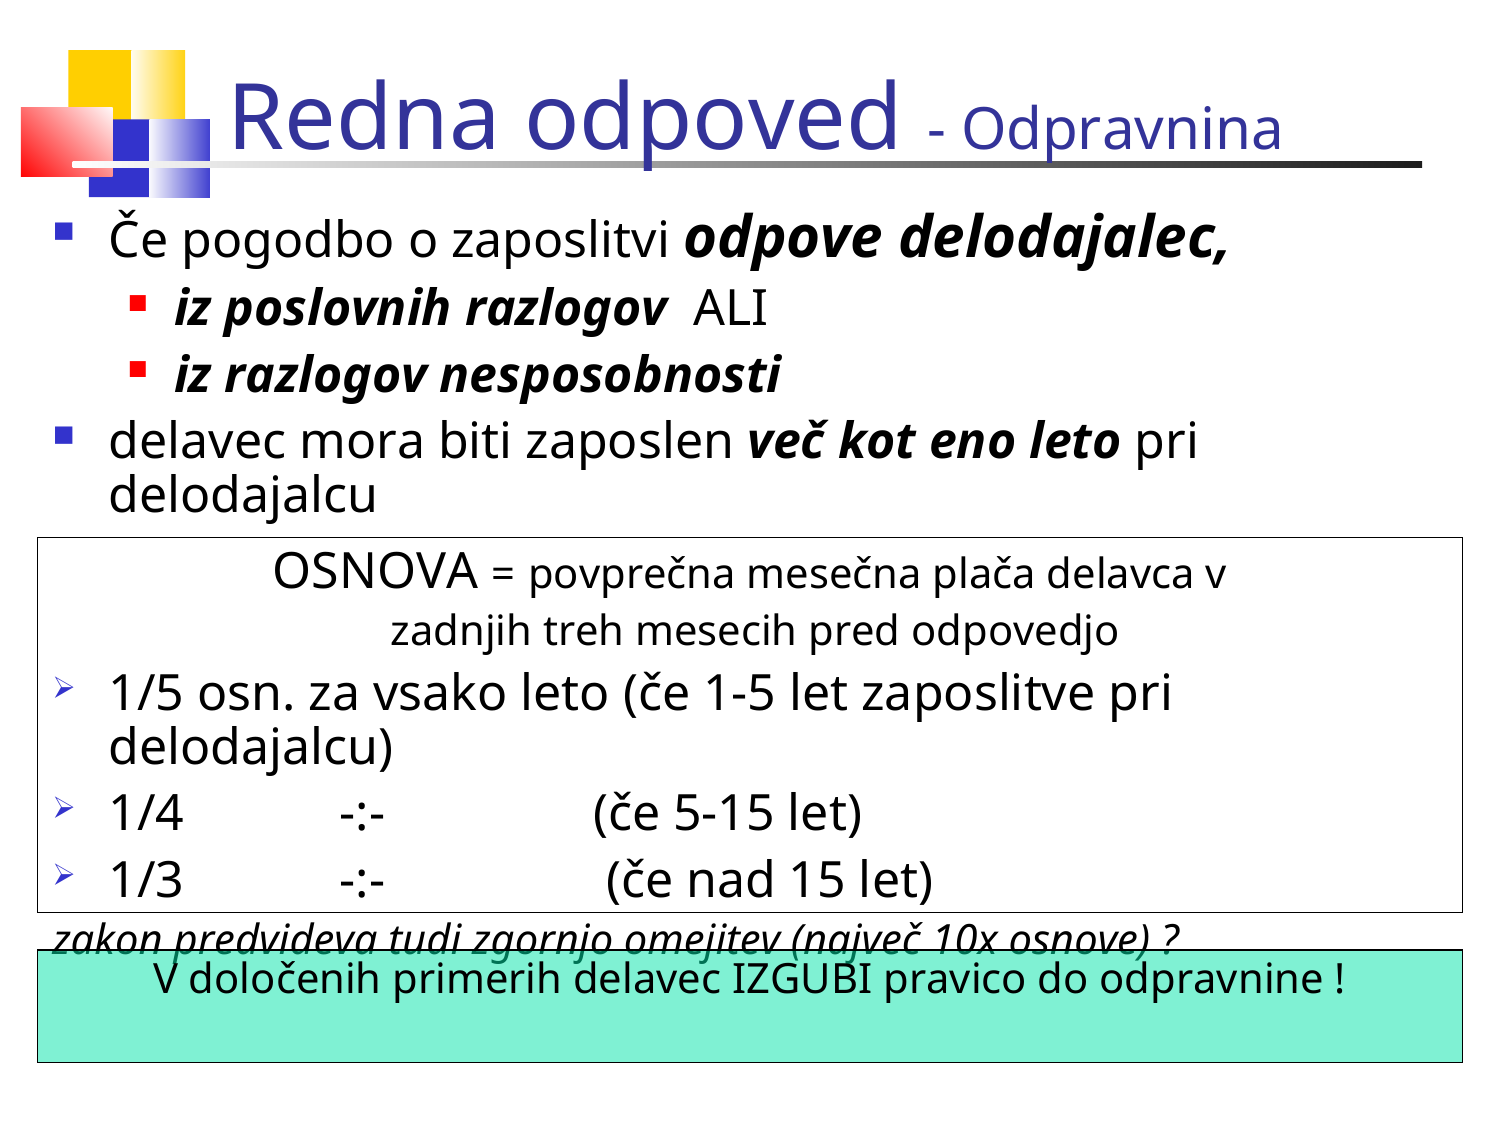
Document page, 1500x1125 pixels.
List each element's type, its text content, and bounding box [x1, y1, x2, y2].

text_box OSNOVA = povprečna mesečna plača delavca v zadnjih treh mesecih pred odpovedjo 1/5 osn. za vsako leto (če 1-5 let zaposlitve pri delodajalcu) 1/4 -:- (če 5-15 let) 1/3 -:- (če nad 15 let) zakon predvideva tudi zgornjo omejitev (največ 10x osnove) ? [37, 537, 1463, 913]
text_box V določenih primerih delavec IZGUBI pravico do odpravnine ! [37, 949, 1463, 1063]
title Redna odpoved - Odpravnina [212, 49, 1463, 175]
list Če pogodbo o zaposlitvi odpove delodajalec, iz poslovnih razlogov ALI iz razlogov nesposobnosti delavec mora biti zaposlen več kot eno leto pri delodajalcu [37, 199, 1476, 513]
